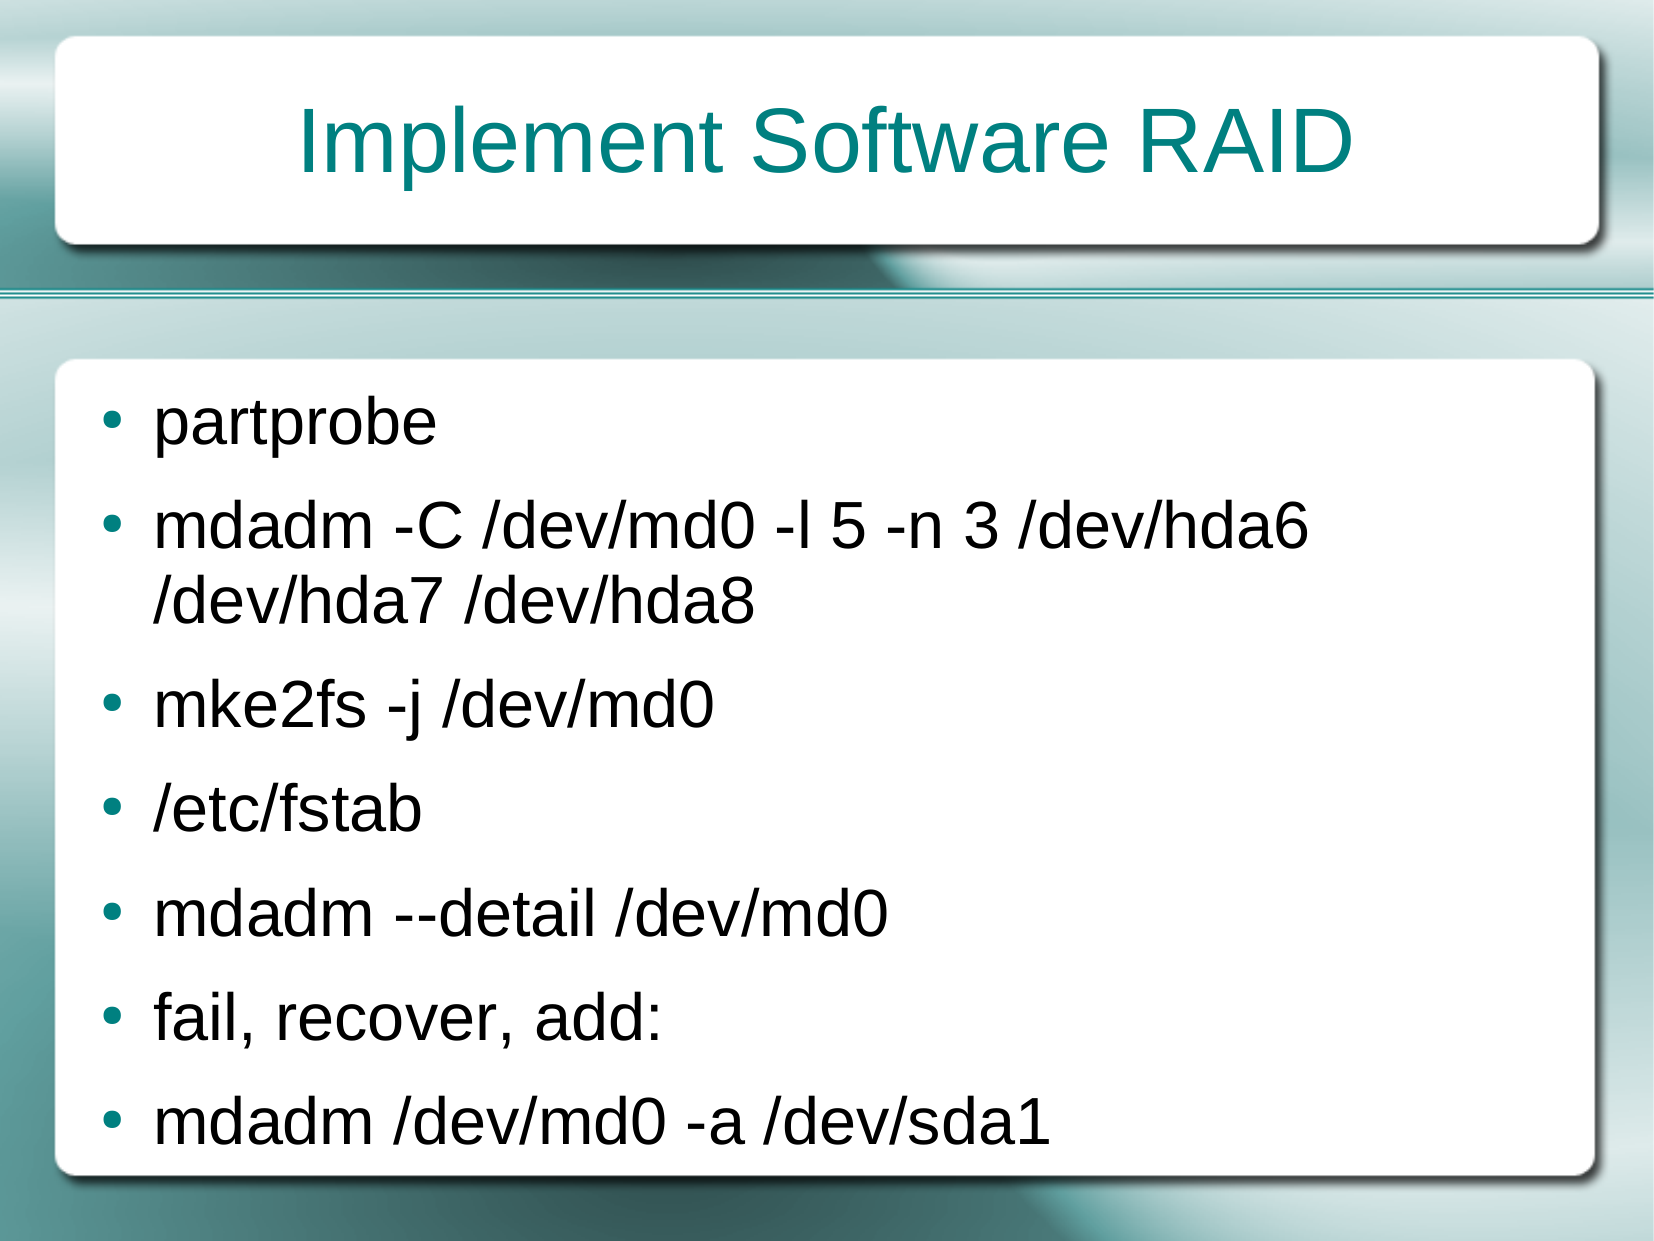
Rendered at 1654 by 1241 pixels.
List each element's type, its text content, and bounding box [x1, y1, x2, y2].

list partprobe mdadm -C /dev/md0 -l 5 -n 3 /dev/hda6 /dev/hda7 /dev/hda8 mke2fs -j /dev/md0 /etc/fstab mdadm --detail /dev/md0 fail, recover, add: mdadm /dev/md0 -a /dev/sda1 [82, 383, 1571, 1159]
title Implement Software RAID [82, 45, 1571, 238]
picture [0, 0, 1654, 1241]
